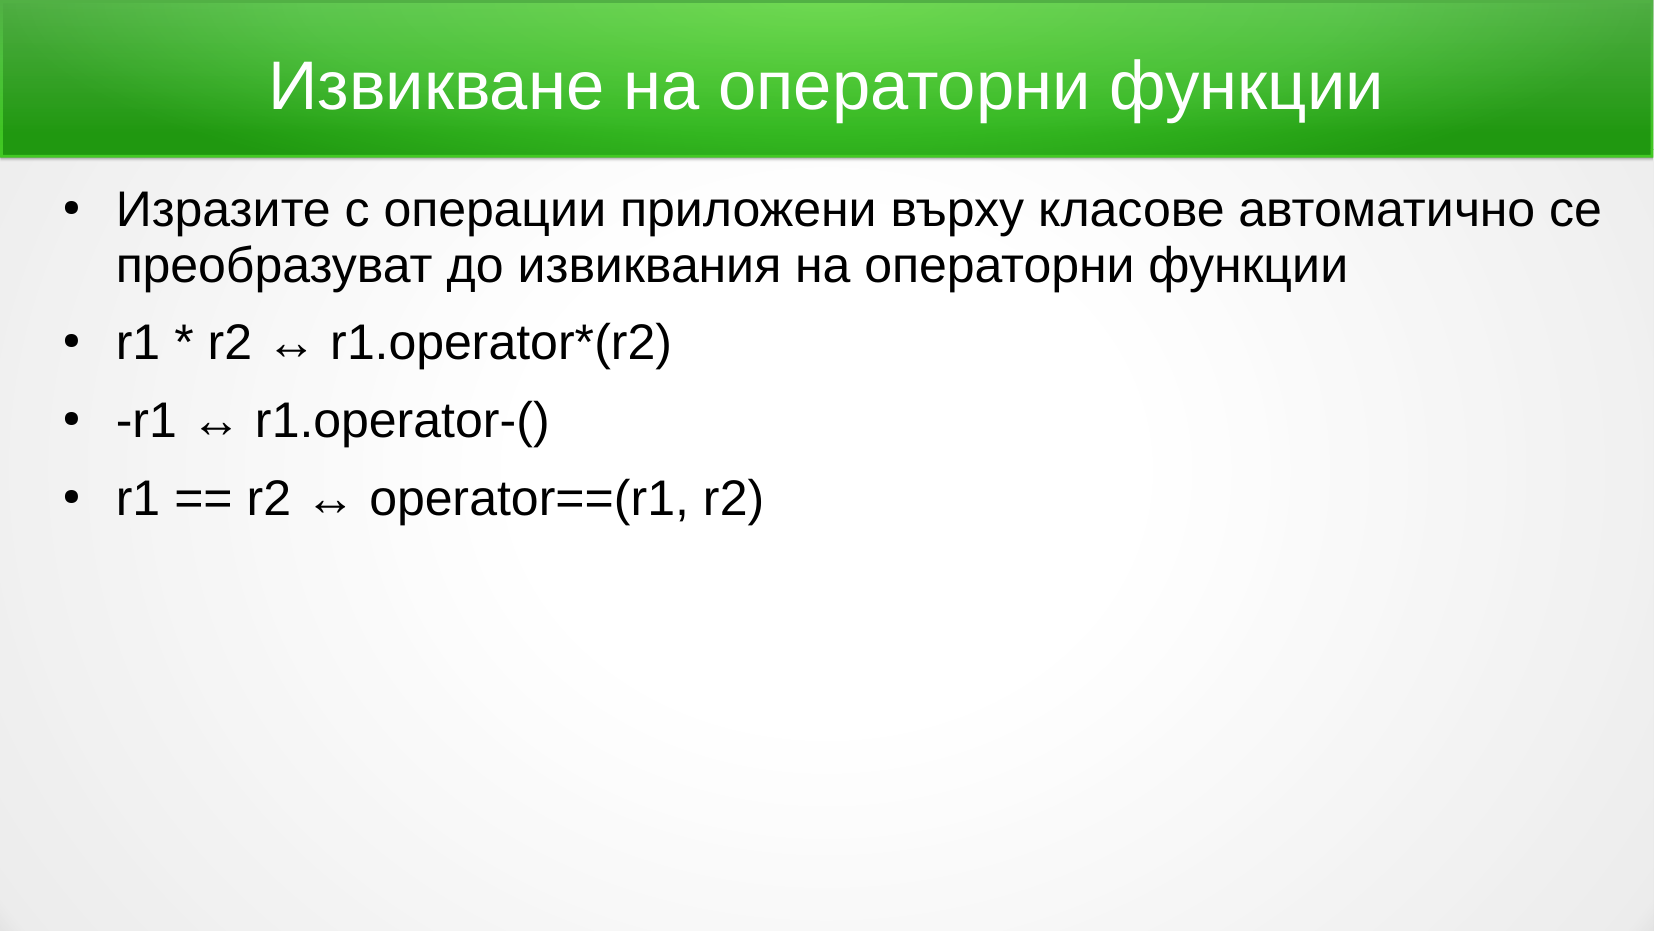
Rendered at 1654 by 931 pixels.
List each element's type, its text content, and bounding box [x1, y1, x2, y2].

list Изразите с операции приложени върху класове автоматично се преобразуват до извиквания на операторни функции r1 * r2 ↔ r1.operator*(r2) -r1 ↔ r1.operator-() r1 == r2 ↔ operator==(r1, r2) [44, 181, 1619, 898]
title Извикване на операторни функции [82, 37, 1571, 135]
